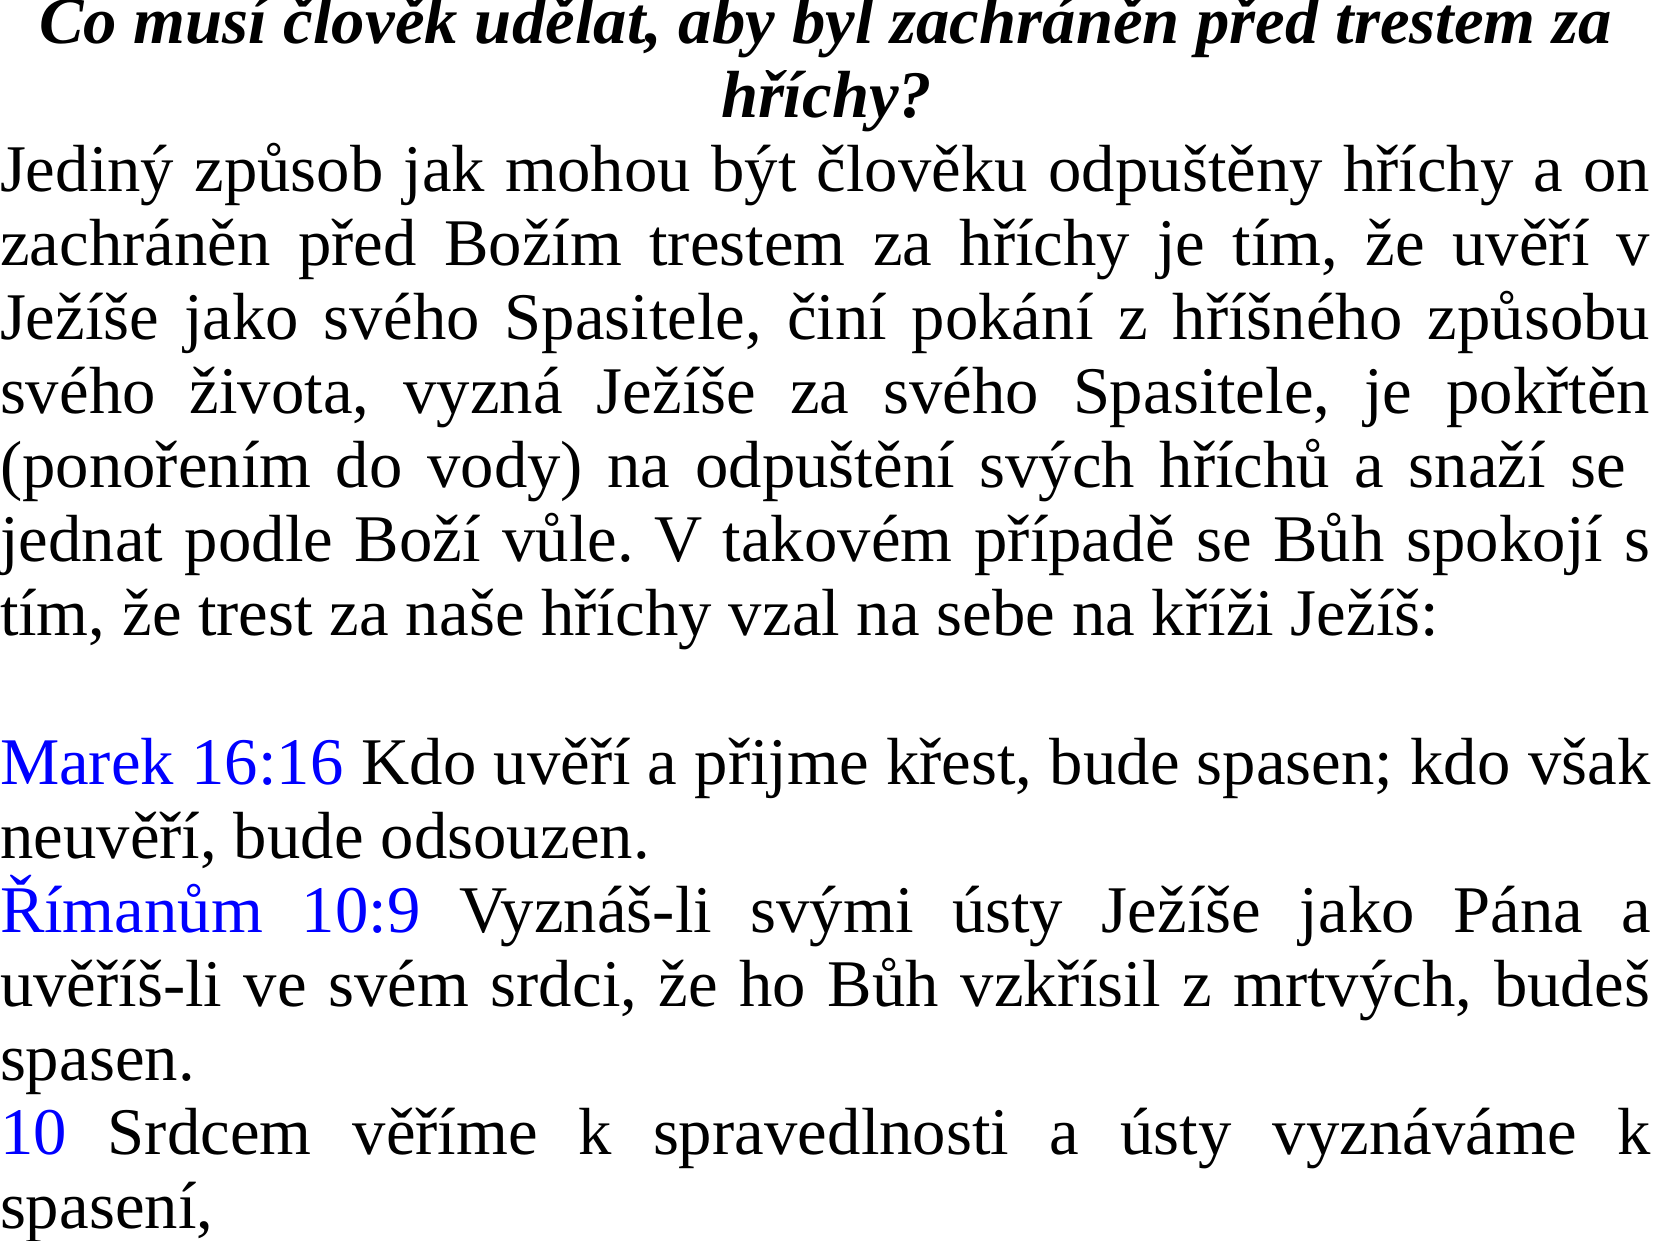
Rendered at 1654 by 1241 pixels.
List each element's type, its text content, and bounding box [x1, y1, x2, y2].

subtitle Co musí člověk udělat, aby byl zachráněn před trestem za hříchy? Jediný způsob jak mohou být člověku odpuštěny hříchy a on zachráněn před Božím trestem za hříchy je tím, že uvěří v Ježíše jako svého Spasitele, činí pokání z hříšného způsobu svého života, vyzná Ježíše za svého Spasitele, je pokřtěn (ponořením do vody) na odpuštění svých hříchů a snaží se jednat podle Boží vůle. V takovém případě se Bůh spokojí s tím, že trest za naše hříchy vzal na sebe na kříži Ježíš: Marek 16:16 Kdo uvěří a přijme křest, bude spasen; kdo však neuvěří, bude odsouzen. Římanům 10:9 Vyznáš-li svými ústy Ježíše jako Pána a uvěříš-li ve svém srdci, že ho Bůh vzkřísil z mrtvých, budeš spasen. 10 Srdcem věříme k spravedlnosti a ústy vyznáváme k spasení, [0, 0, 1654, 1241]
